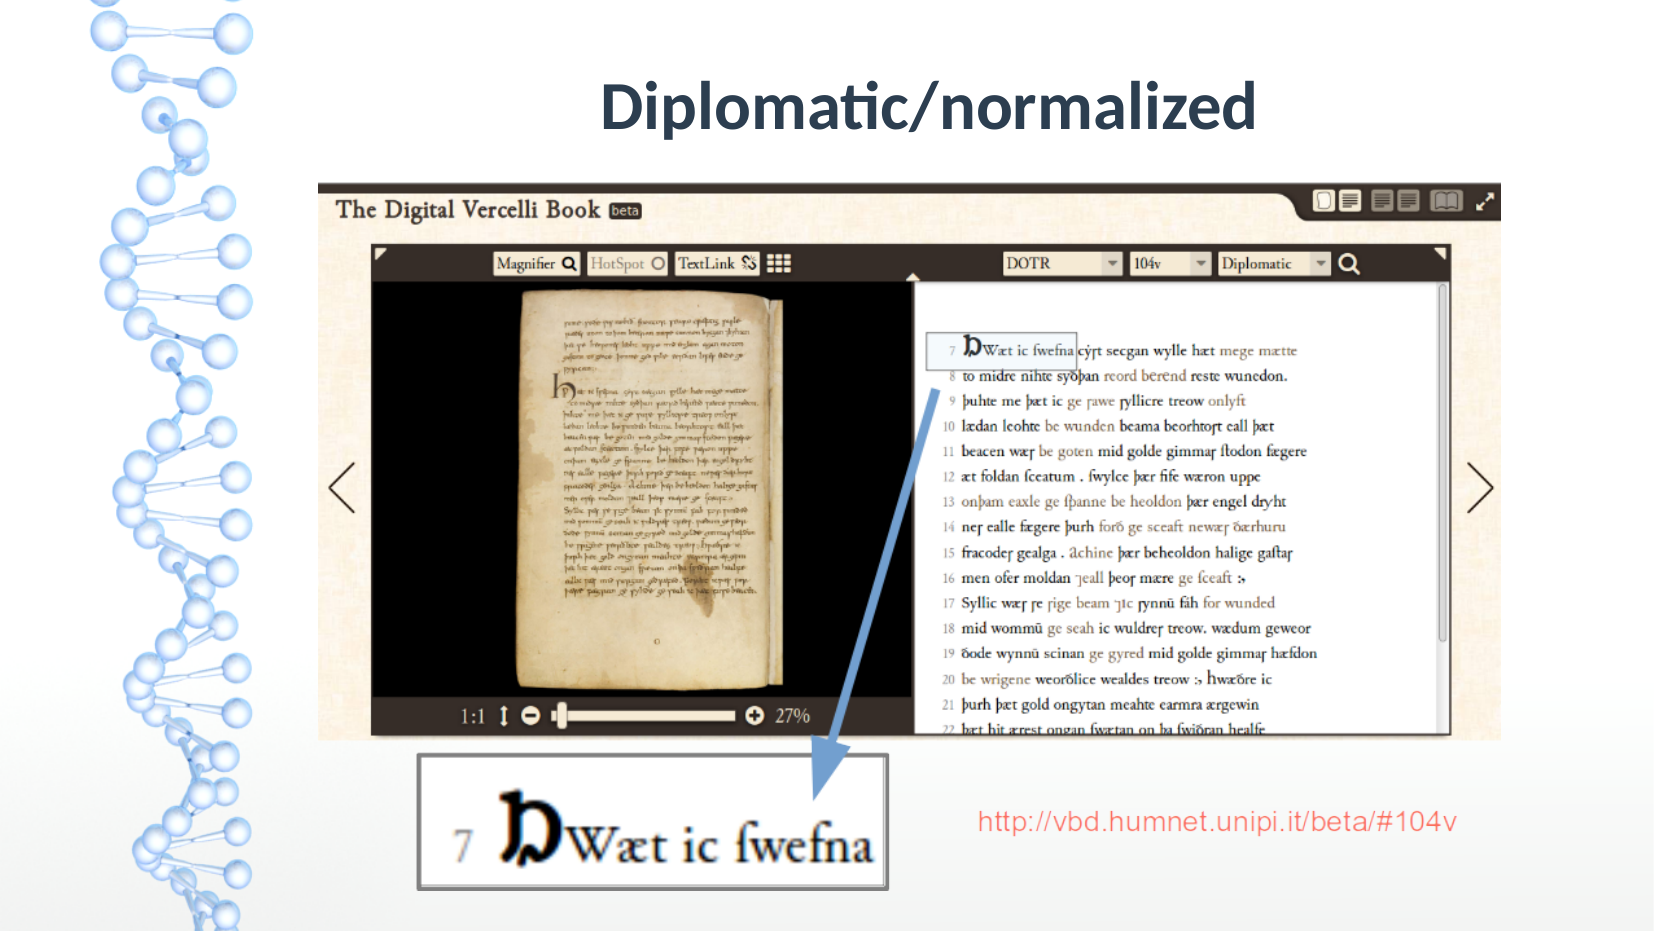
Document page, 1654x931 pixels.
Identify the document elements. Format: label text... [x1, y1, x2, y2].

title Diplomatic/normalized [265, 35, 1595, 189]
picture [0, 0, 1654, 931]
